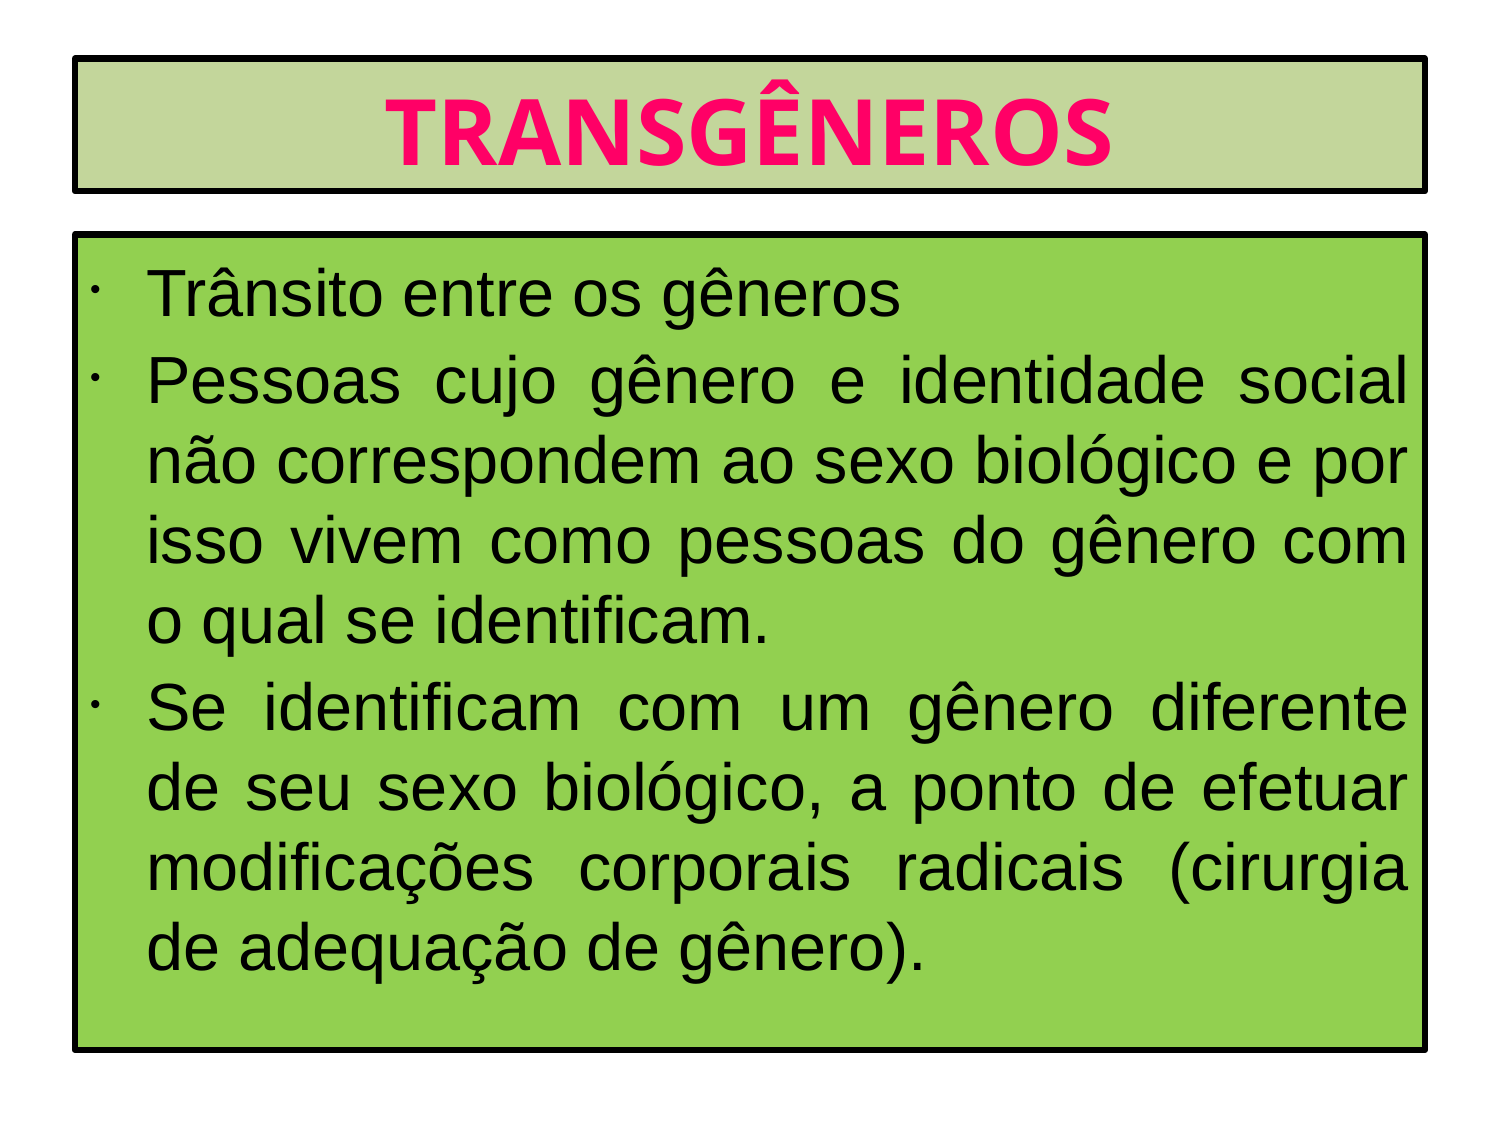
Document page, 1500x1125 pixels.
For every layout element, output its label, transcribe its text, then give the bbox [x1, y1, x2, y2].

text_box TRANSGÊNEROS [74, 58, 1425, 192]
text_box Trânsito entre os gêneros Pessoas cujo gênero e identidade social não correspondem ao sexo biológico e por isso vivem como pessoas do gênero com o qual se identificam. Se identificam com um gênero diferente de seu sexo biológico, a ponto de efetuar modificações corporais radicais (cirurgia de adequação de gênero). [74, 234, 1425, 1050]
